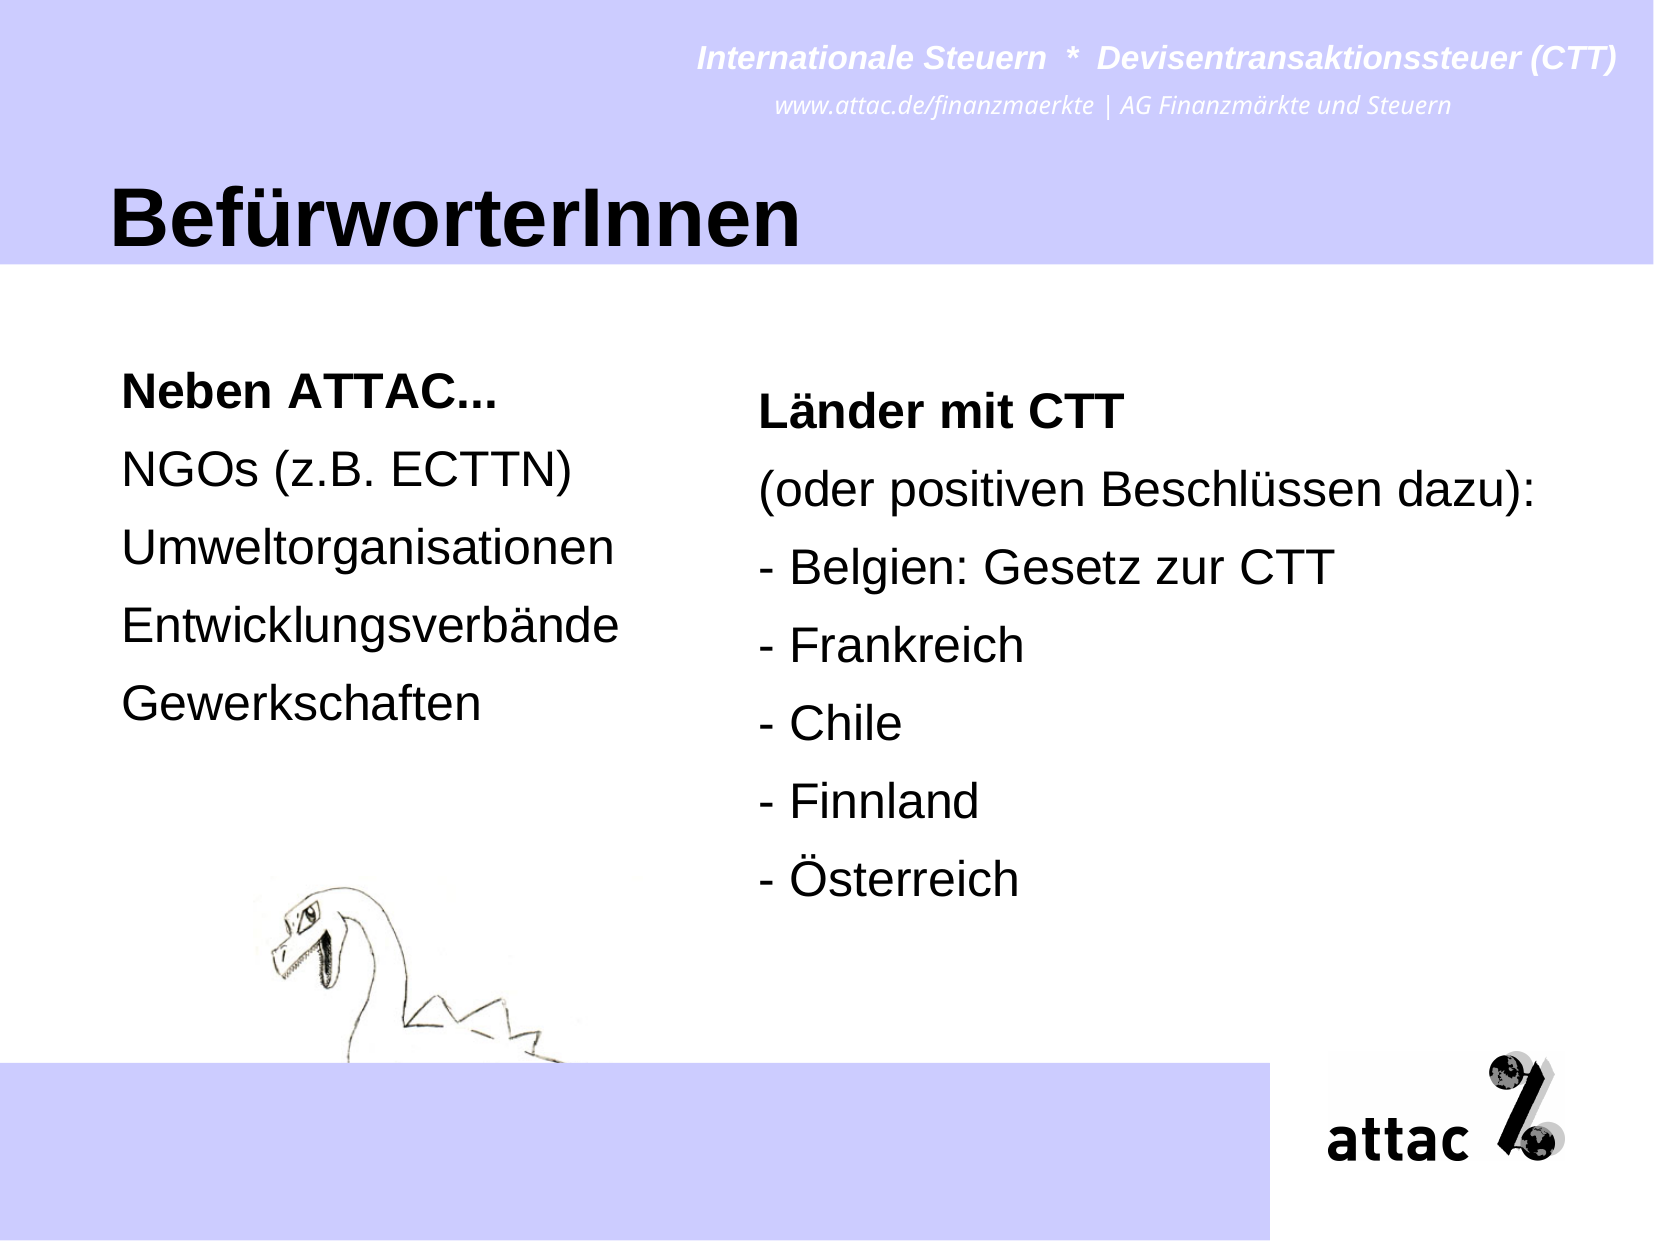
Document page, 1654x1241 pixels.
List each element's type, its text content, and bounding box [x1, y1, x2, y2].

picture [253, 876, 643, 1062]
text_box Internationale Steuern * Devisentransaktionssteuer (CTT) [413, 42, 1654, 78]
text_box Länder mit CTT (oder positiven Beschlüssen dazu): - Belgien: Gesetz zur CTT - Frankreich - Chile - Finnland - Österreich [743, 379, 1601, 915]
text_box Neben ATTAC... NGOs (z.B. ECTTN) Umweltorganisationen Entwicklungsverbände Gewerkschaften [106, 360, 786, 739]
picture [1328, 1051, 1565, 1161]
text_box BefürworterInnen [94, 174, 1601, 271]
text_box [0, 0, 1654, 265]
text_box www.attac.de/finanzmaerkte | AG Finanzmärkte und Steuern [759, 76, 1534, 131]
text_box [0, 1062, 1270, 1241]
